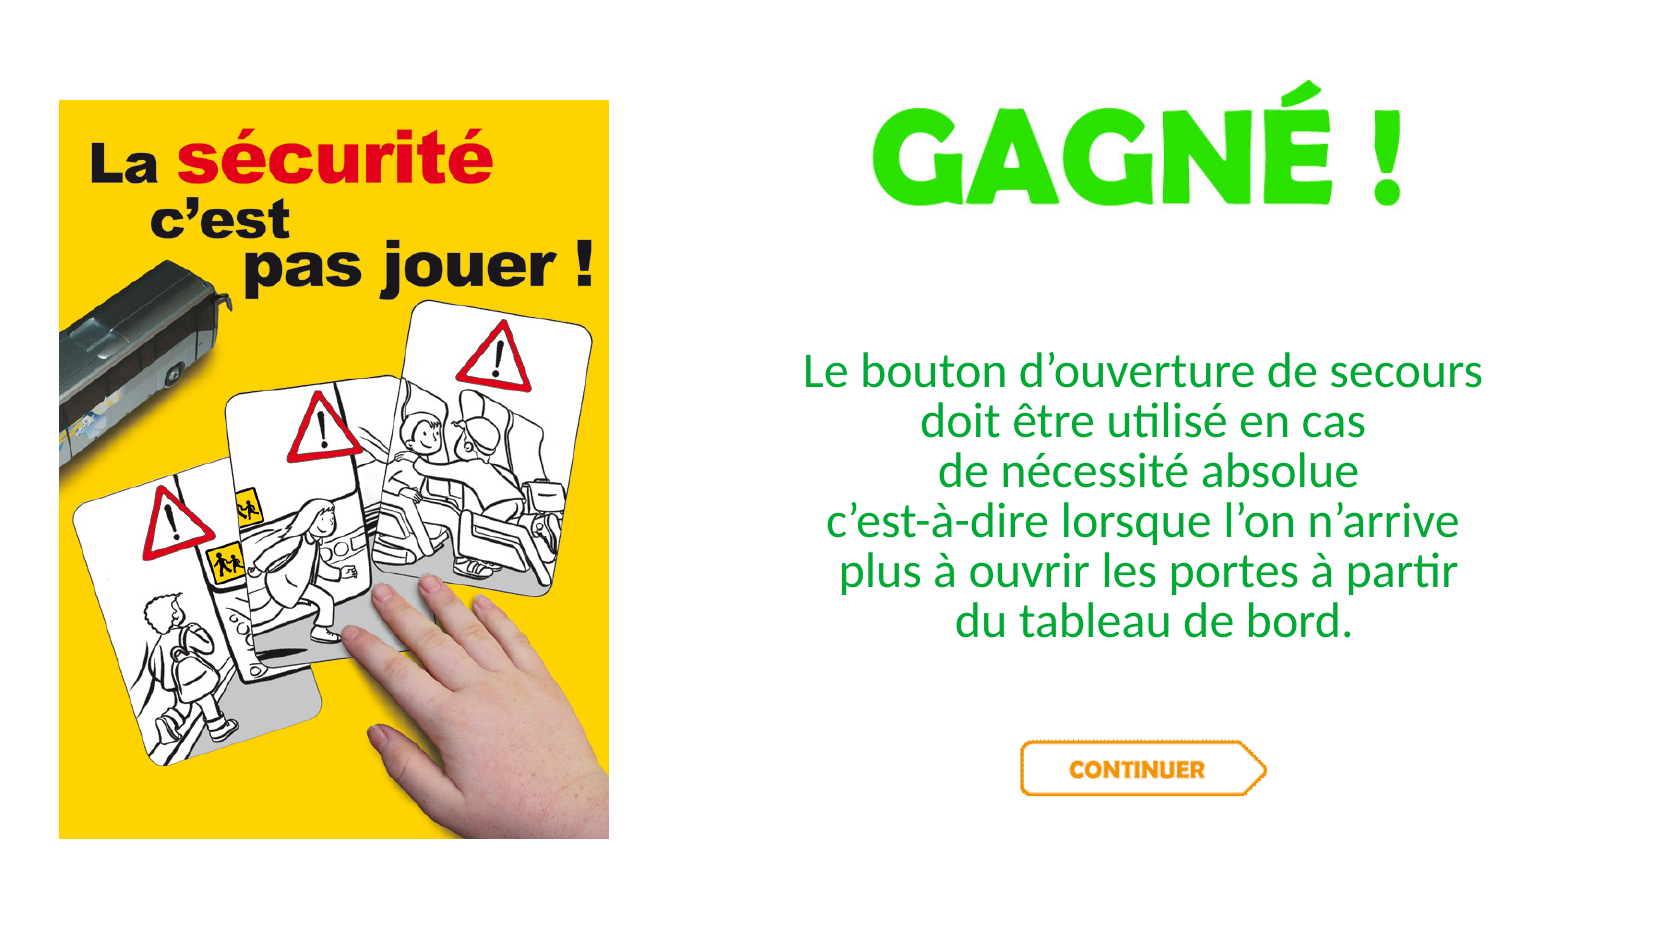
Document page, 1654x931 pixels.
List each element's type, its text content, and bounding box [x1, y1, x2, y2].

picture [1019, 738, 1270, 799]
picture [59, 100, 609, 839]
text_box Le bouton d’ouverture de secours doit être utilisé en cas de nécessité absolue c’est-à-dire lorsque l’on n’arrive plus à ouvrir les portes à partir du tableau de bord. [667, 342, 1630, 658]
picture [834, 59, 1447, 237]
